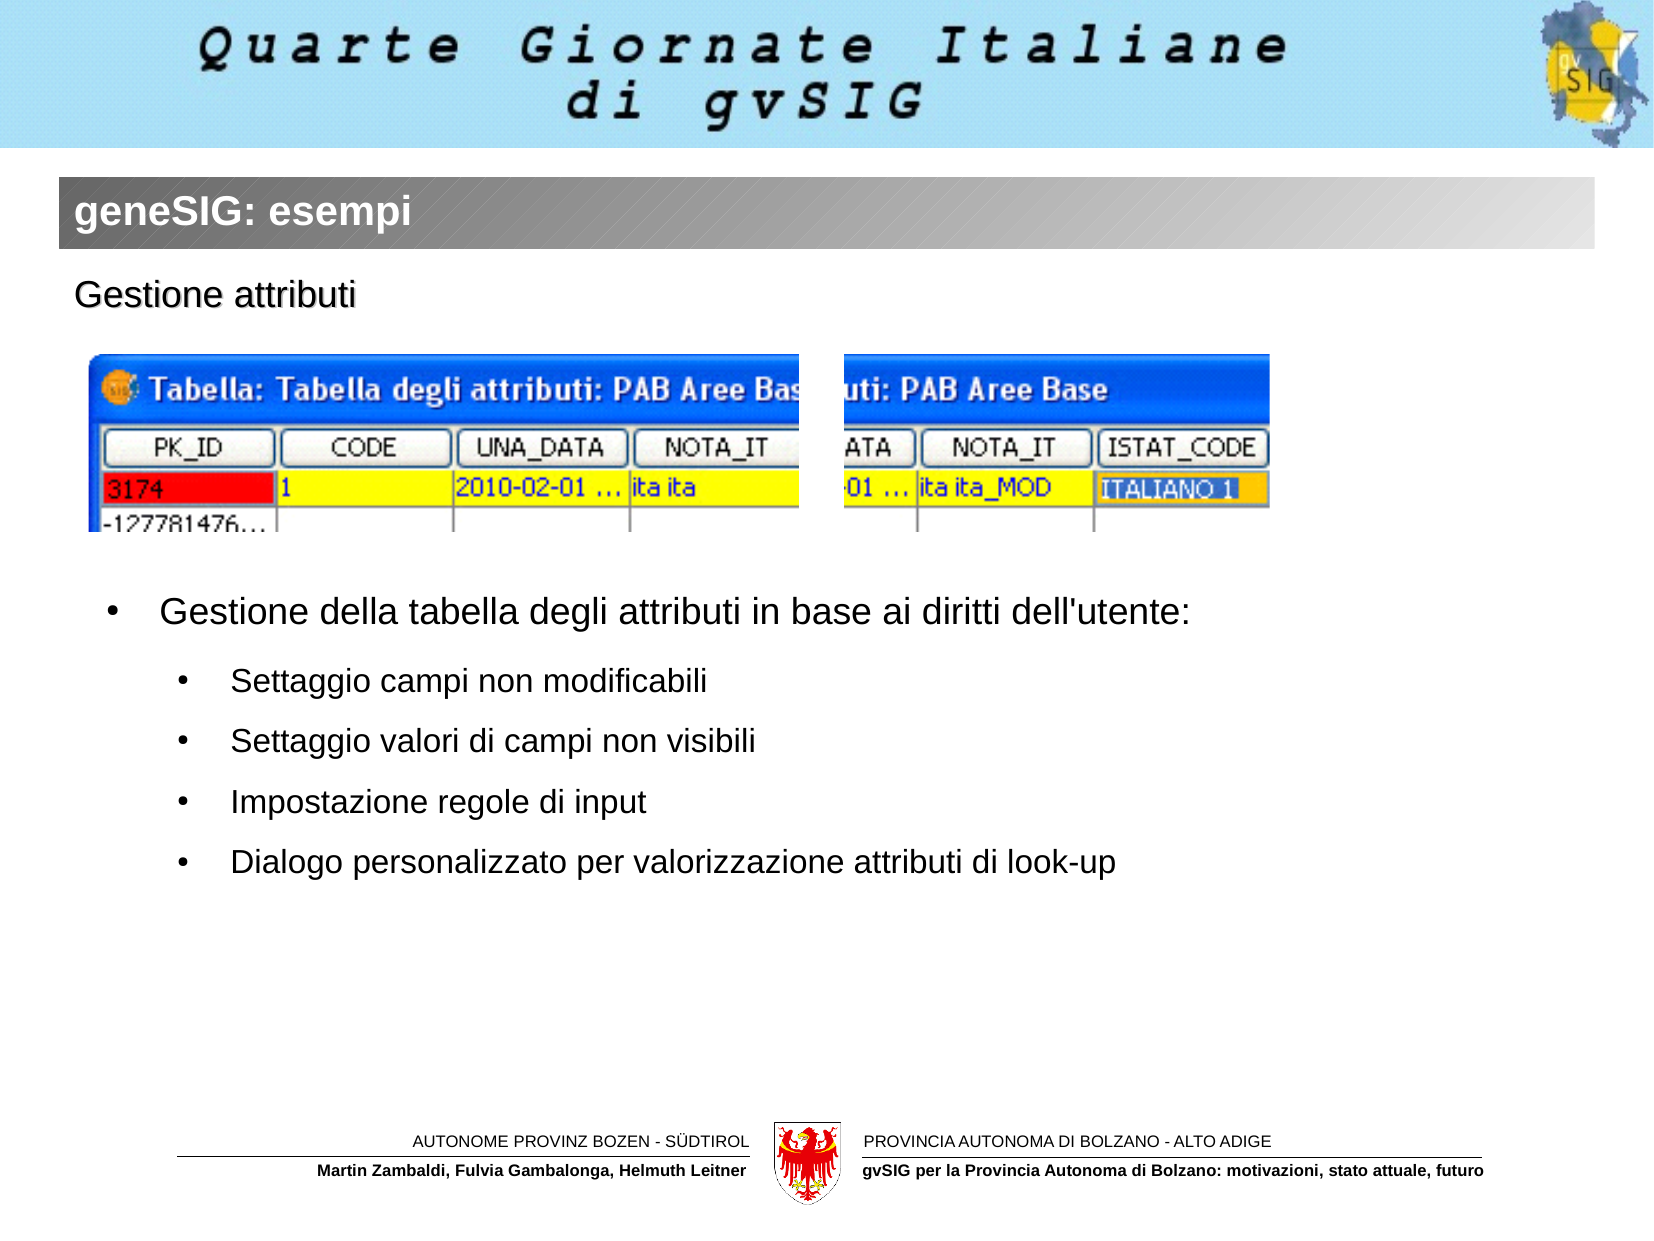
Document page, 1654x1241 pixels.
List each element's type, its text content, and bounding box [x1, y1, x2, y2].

text_box Gestione attributi [59, 265, 591, 323]
picture [88, 354, 1270, 532]
picture [774, 1122, 841, 1205]
list Gestione della tabella degli attributi in base ai diritti dell'utente: Settaggio campi non modificabili Settaggio valori di campi non visibili Impostazione regole di input Dialogo personalizzato per valorizzazione attributi di look-up [88, 590, 1536, 1063]
text_box [59, 177, 1595, 249]
text_box geneSIG: esempi [59, 183, 1447, 246]
